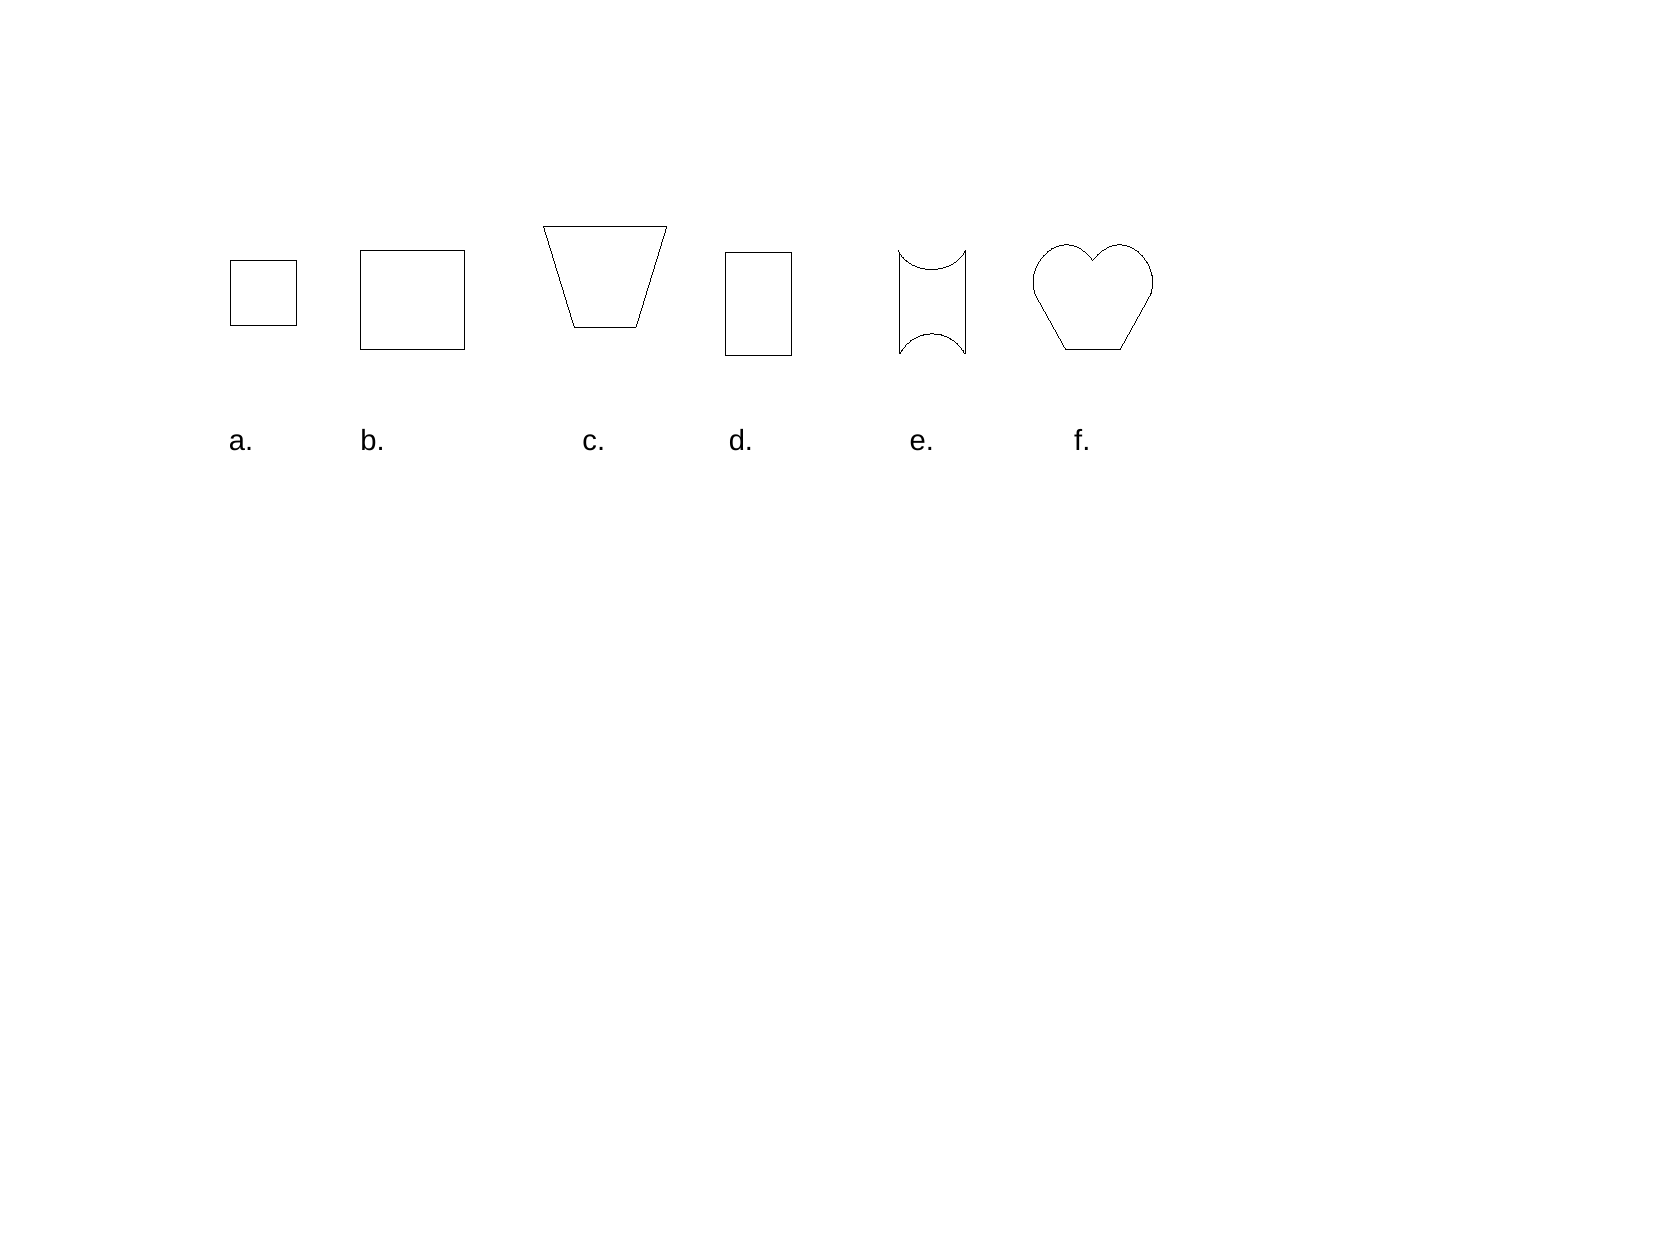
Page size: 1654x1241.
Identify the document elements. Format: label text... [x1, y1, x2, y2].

text_box [826, 333, 1192, 486]
text_box [865, 154, 1033, 270]
text_box a. b. c. d. e. f. [214, 416, 1186, 464]
